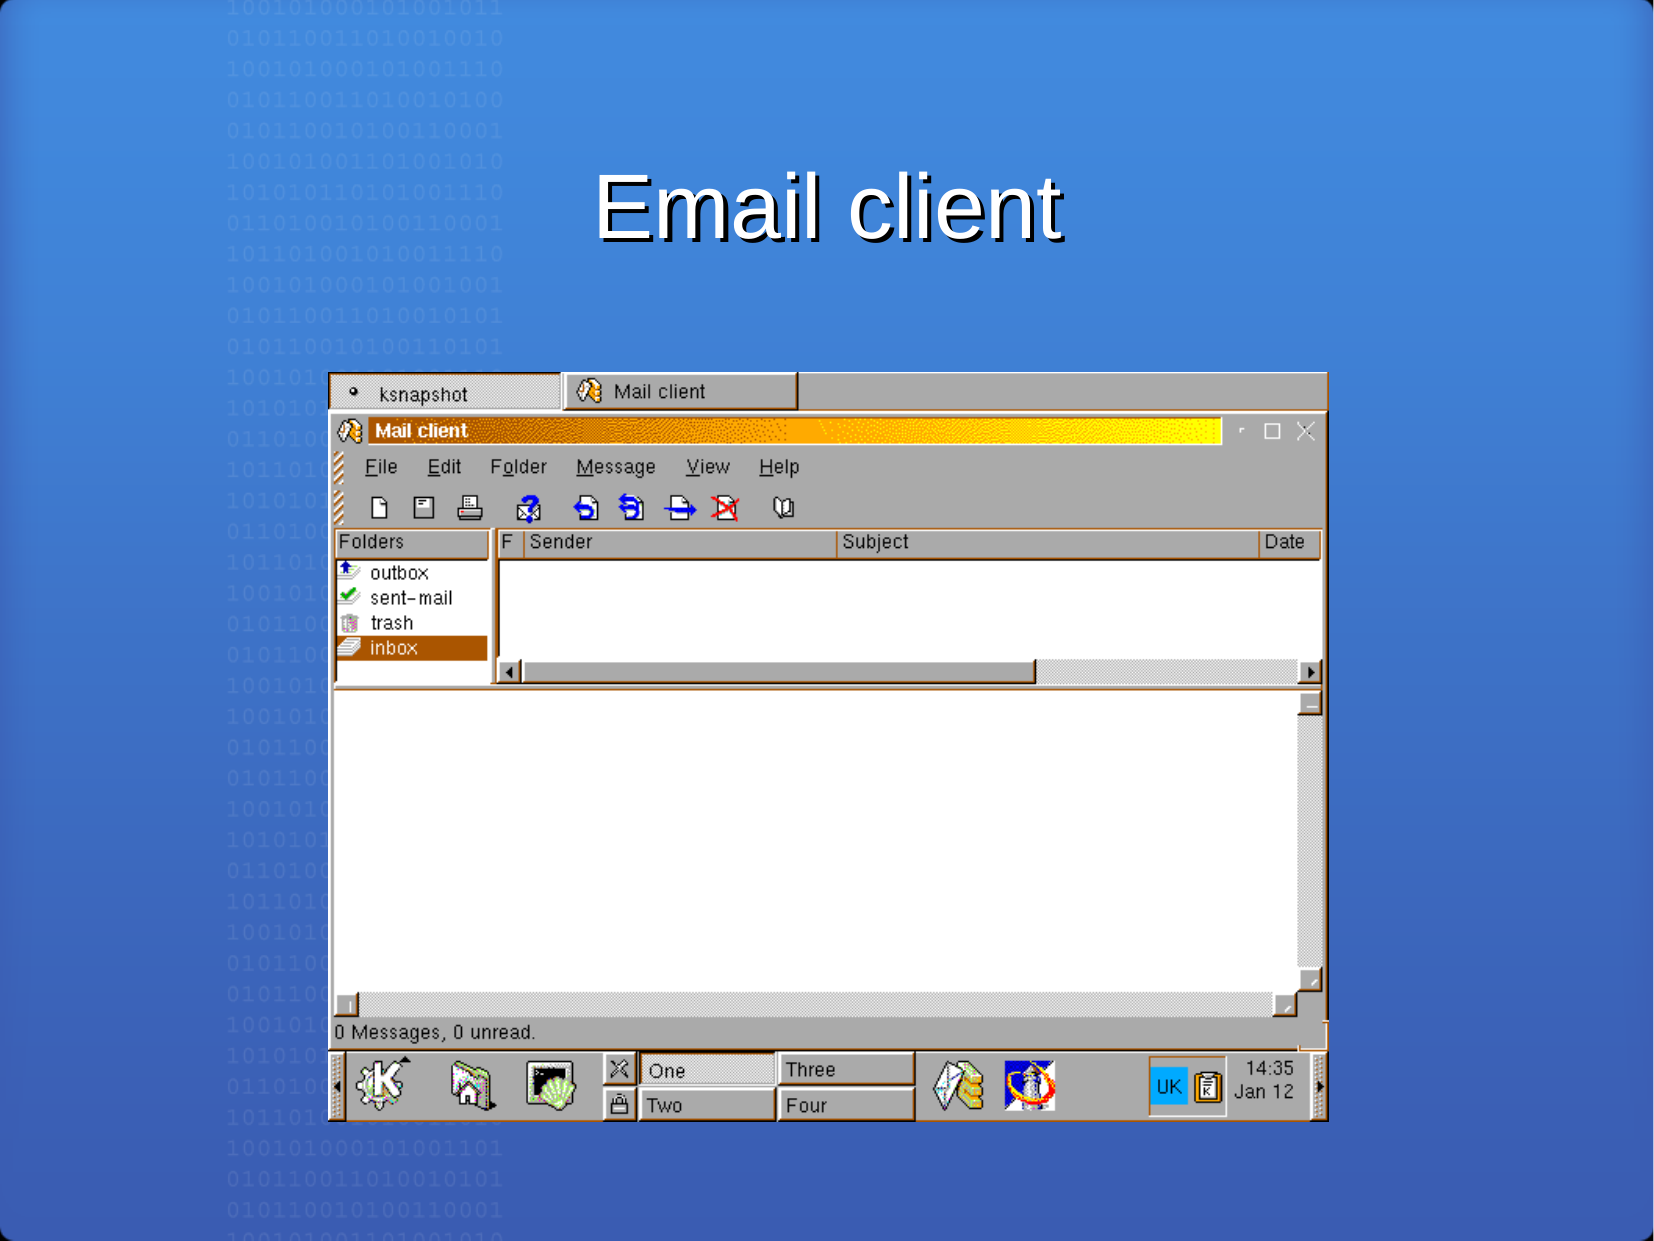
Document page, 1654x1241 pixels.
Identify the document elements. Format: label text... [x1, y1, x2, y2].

picture [0, 0, 1654, 1241]
title Email client [121, 110, 1534, 303]
